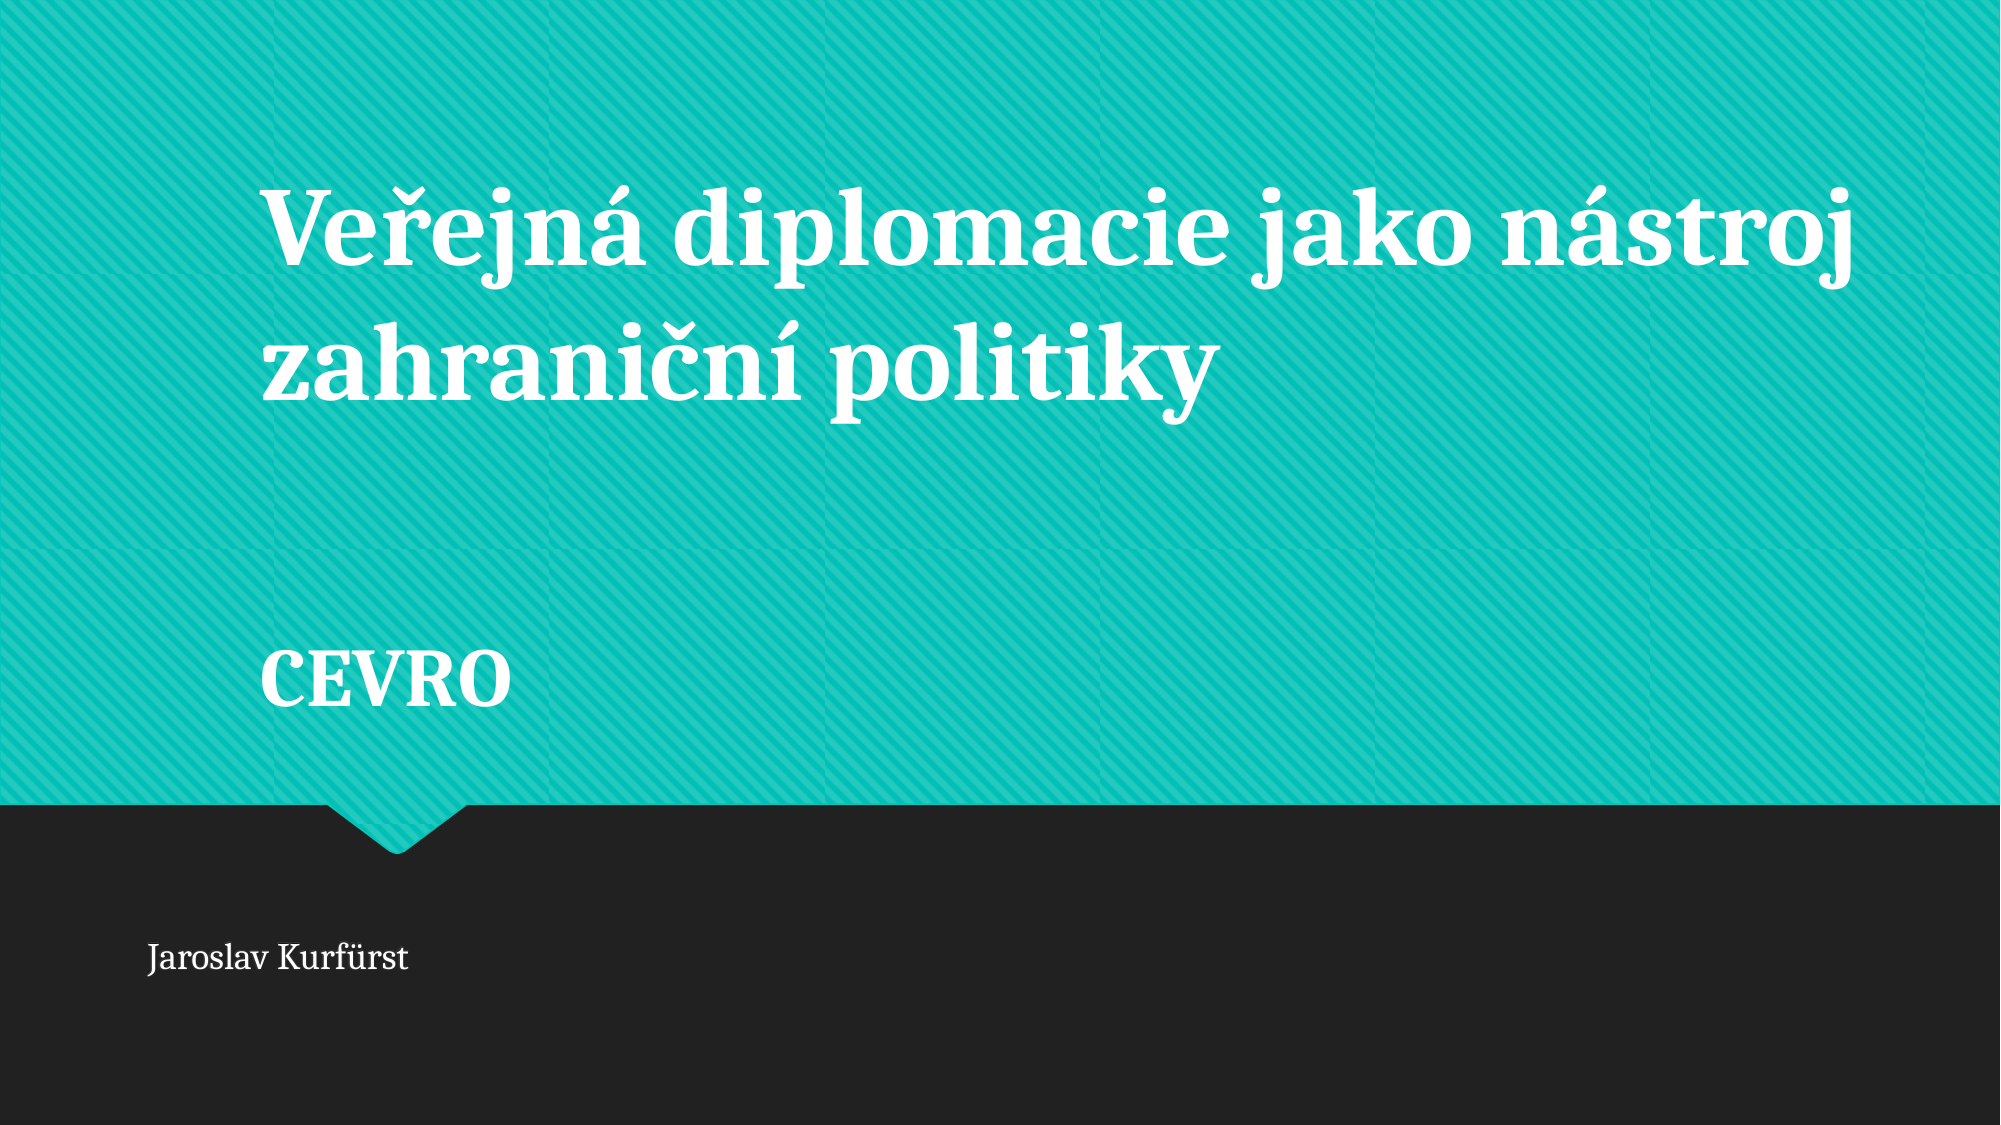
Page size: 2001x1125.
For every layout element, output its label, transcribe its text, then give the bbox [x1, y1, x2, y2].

text_box Veřejná diplomacie jako nástroj zahraniční politiky CEVRO [245, 146, 1894, 731]
subtitle Jaroslav Kurfürst [132, 929, 1749, 1002]
